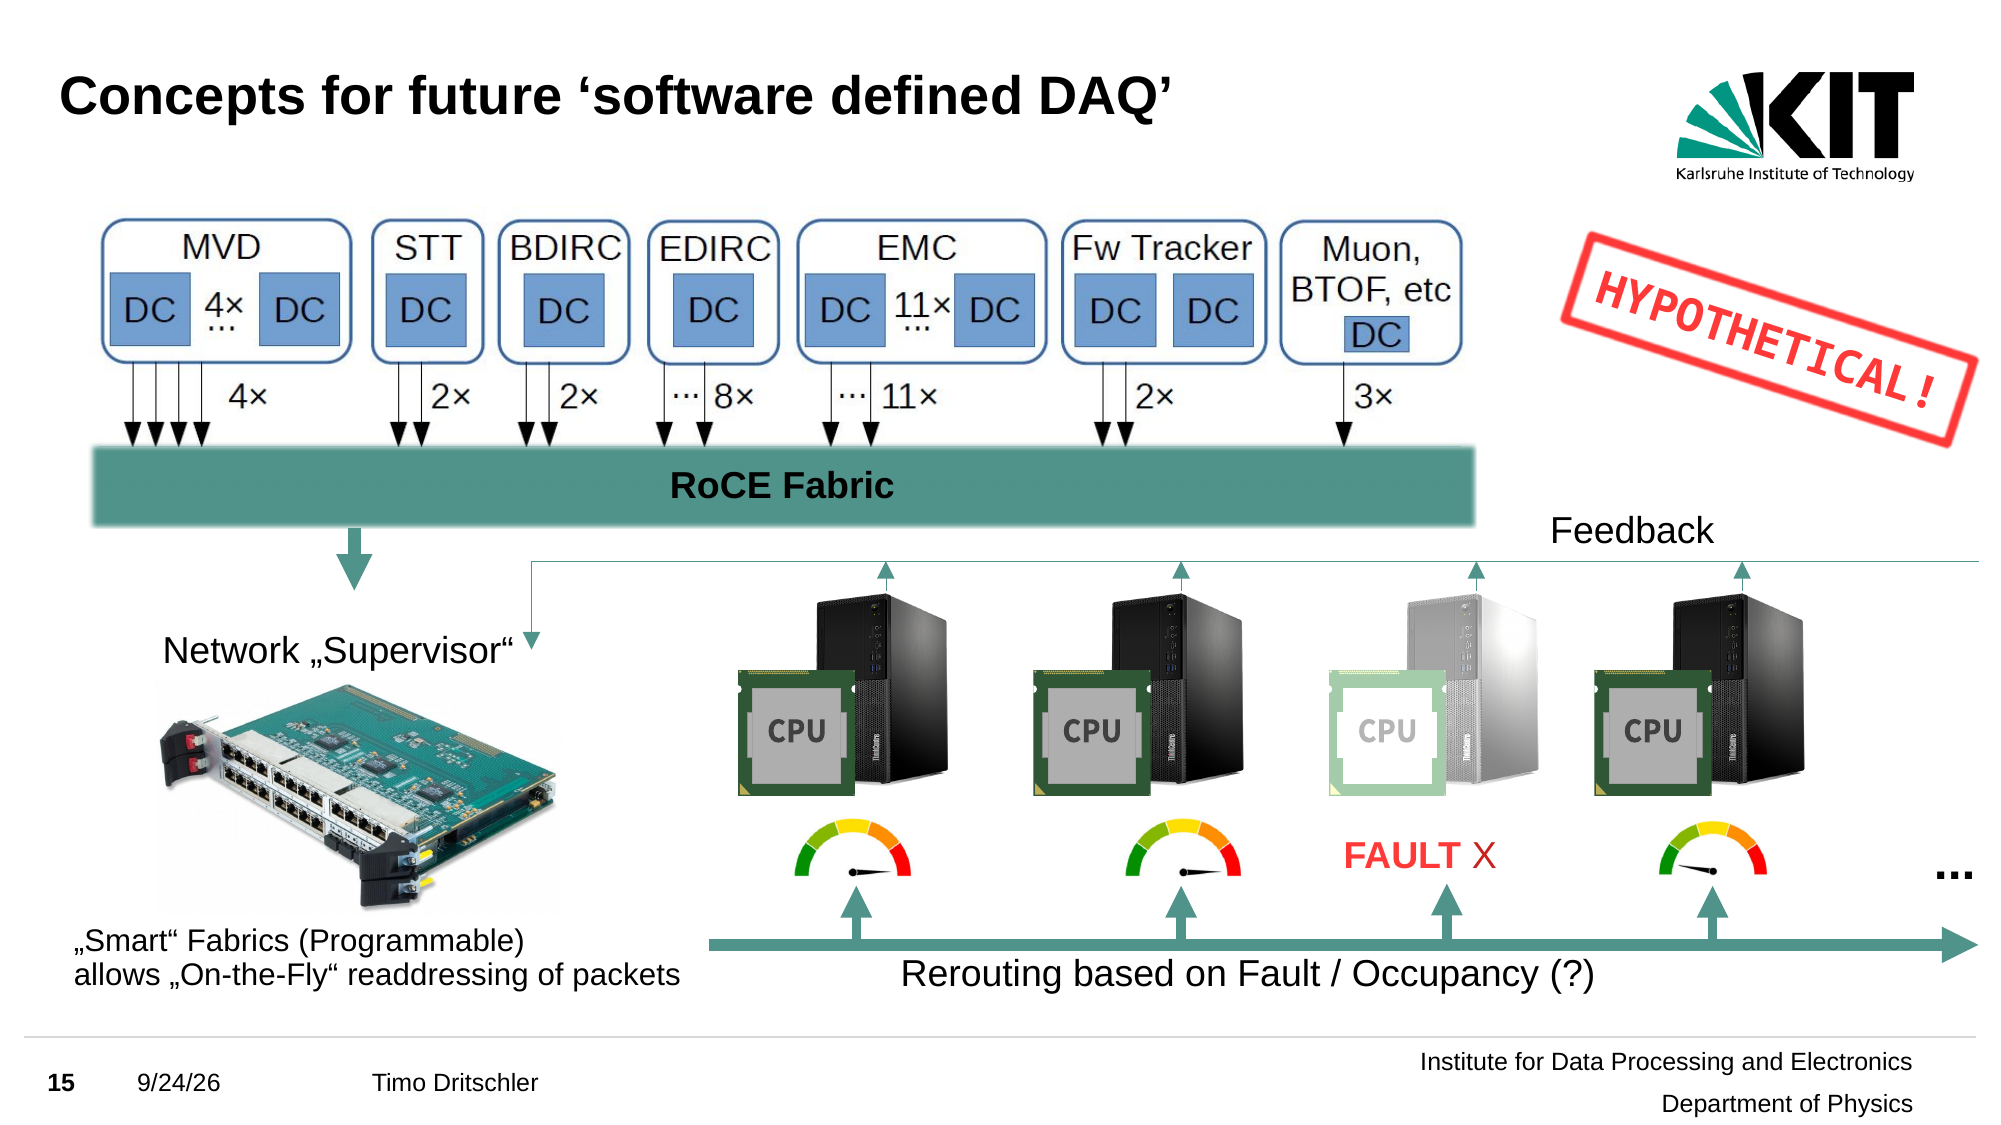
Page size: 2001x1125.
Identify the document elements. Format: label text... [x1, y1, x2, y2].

text_box Feedback [1535, 501, 1890, 559]
text_box „Smart“ Fabrics (Programmable) allows „On-the-Fly“ readdressing of packets [59, 915, 709, 1035]
text_box ... [1919, 826, 2000, 926]
text_box FAULT X [1328, 826, 1565, 884]
picture [1033, 590, 1270, 798]
picture [1653, 814, 1772, 886]
picture [88, 206, 1477, 447]
picture [1122, 813, 1246, 886]
text_box Rerouting based on Fault / Occupancy (?) [885, 944, 2000, 1011]
slide_number <number> [47, 1038, 119, 1125]
picture [1677, 72, 1914, 182]
picture [738, 590, 975, 798]
text_box HYPOTHETICAL! [1570, 242, 1969, 438]
text_box Network „Supervisor“ [147, 622, 562, 680]
picture [1594, 590, 1831, 798]
text_box RoCE Fabric [97, 450, 1470, 523]
slide_number 3/10/21 [137, 1038, 362, 1125]
title Concepts for future ‘software defined DAQ’ [59, 29, 1656, 126]
picture [1328, 590, 1565, 798]
picture [155, 680, 562, 916]
picture [791, 813, 916, 886]
